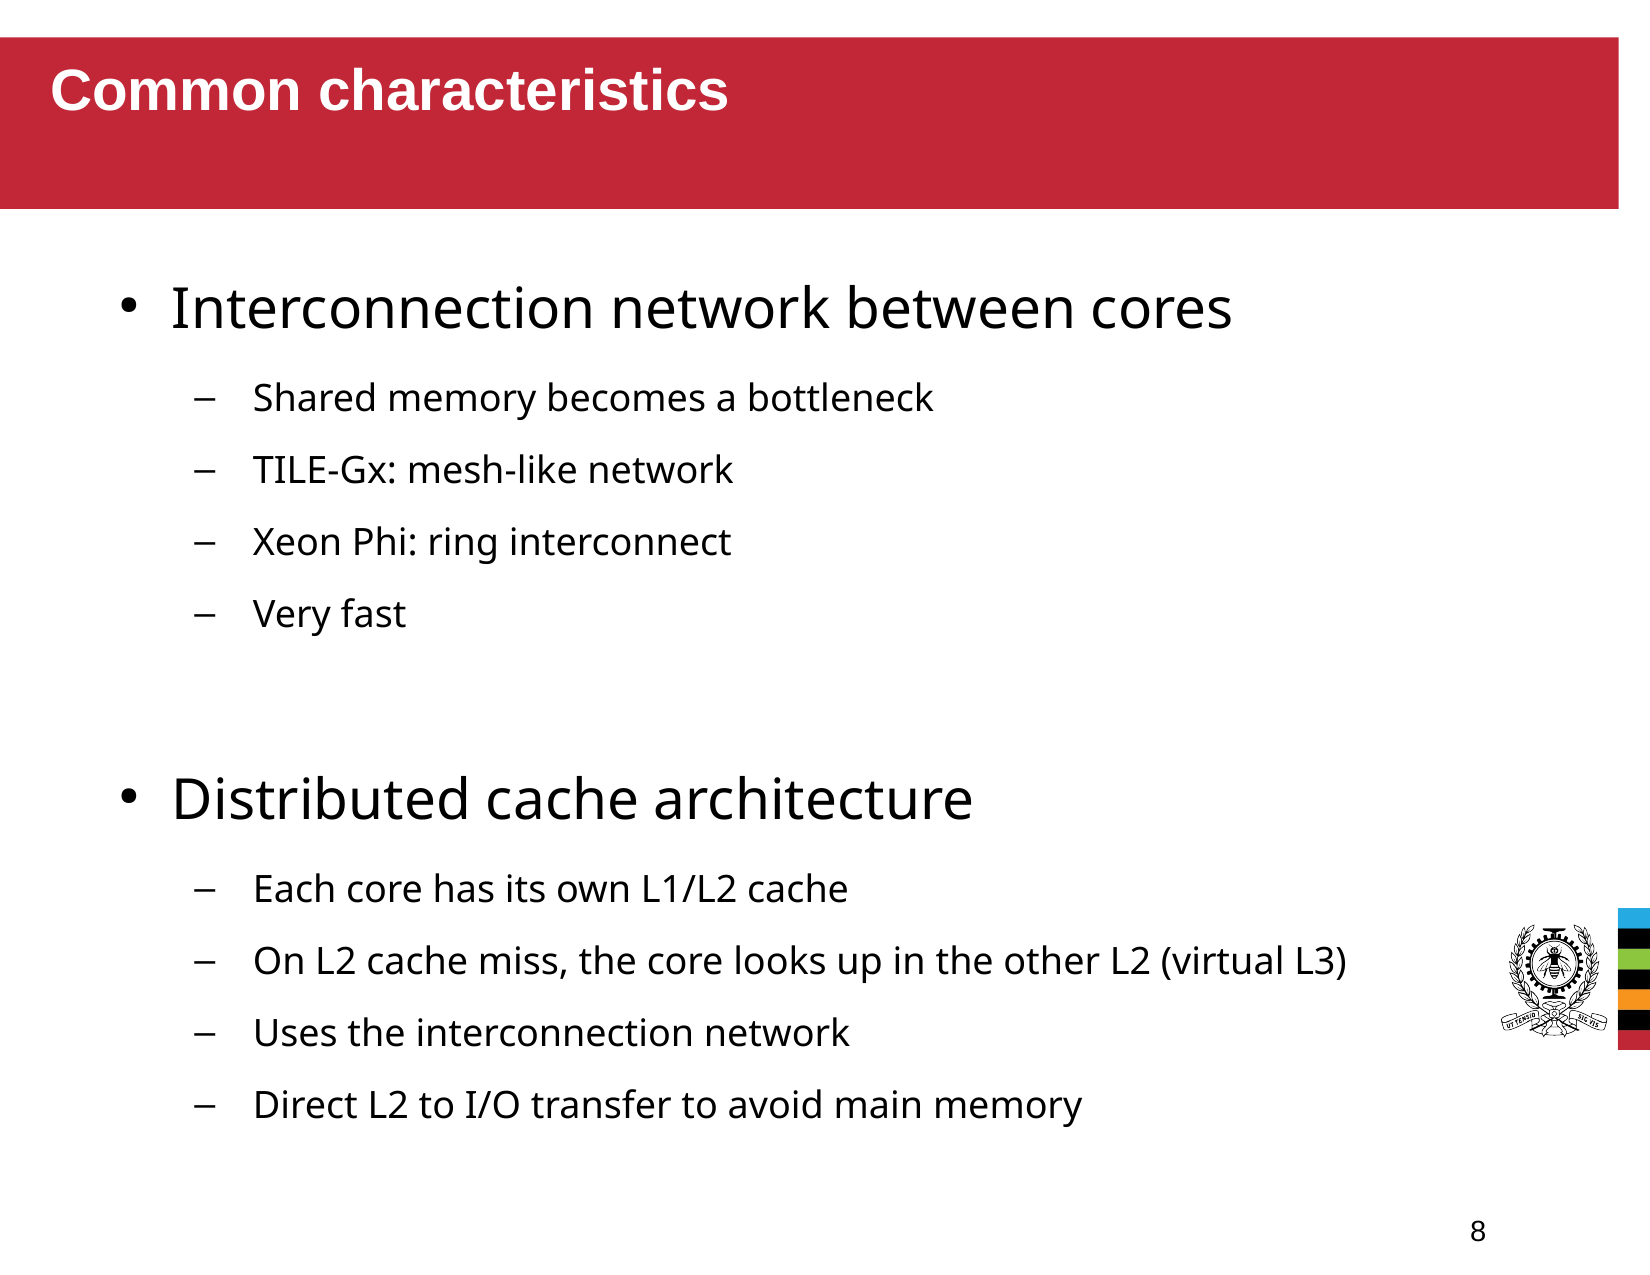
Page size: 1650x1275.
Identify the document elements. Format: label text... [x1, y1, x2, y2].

picture [1605, 908, 1650, 1050]
list Interconnection network between cores Shared memory becomes a bottleneck TILE-Gx: mesh-like network Xeon Phi: ring interconnect Very fast Distributed cache architecture Each core has its own L1/L2 cache On L2 cache miss, the core looks up in the other L2 (virtual L3) Uses the interconnection network Direct L2 to I/O transfer to avoid main memory [82, 262, 1605, 1147]
text_box Common characteristics [35, 44, 1312, 130]
